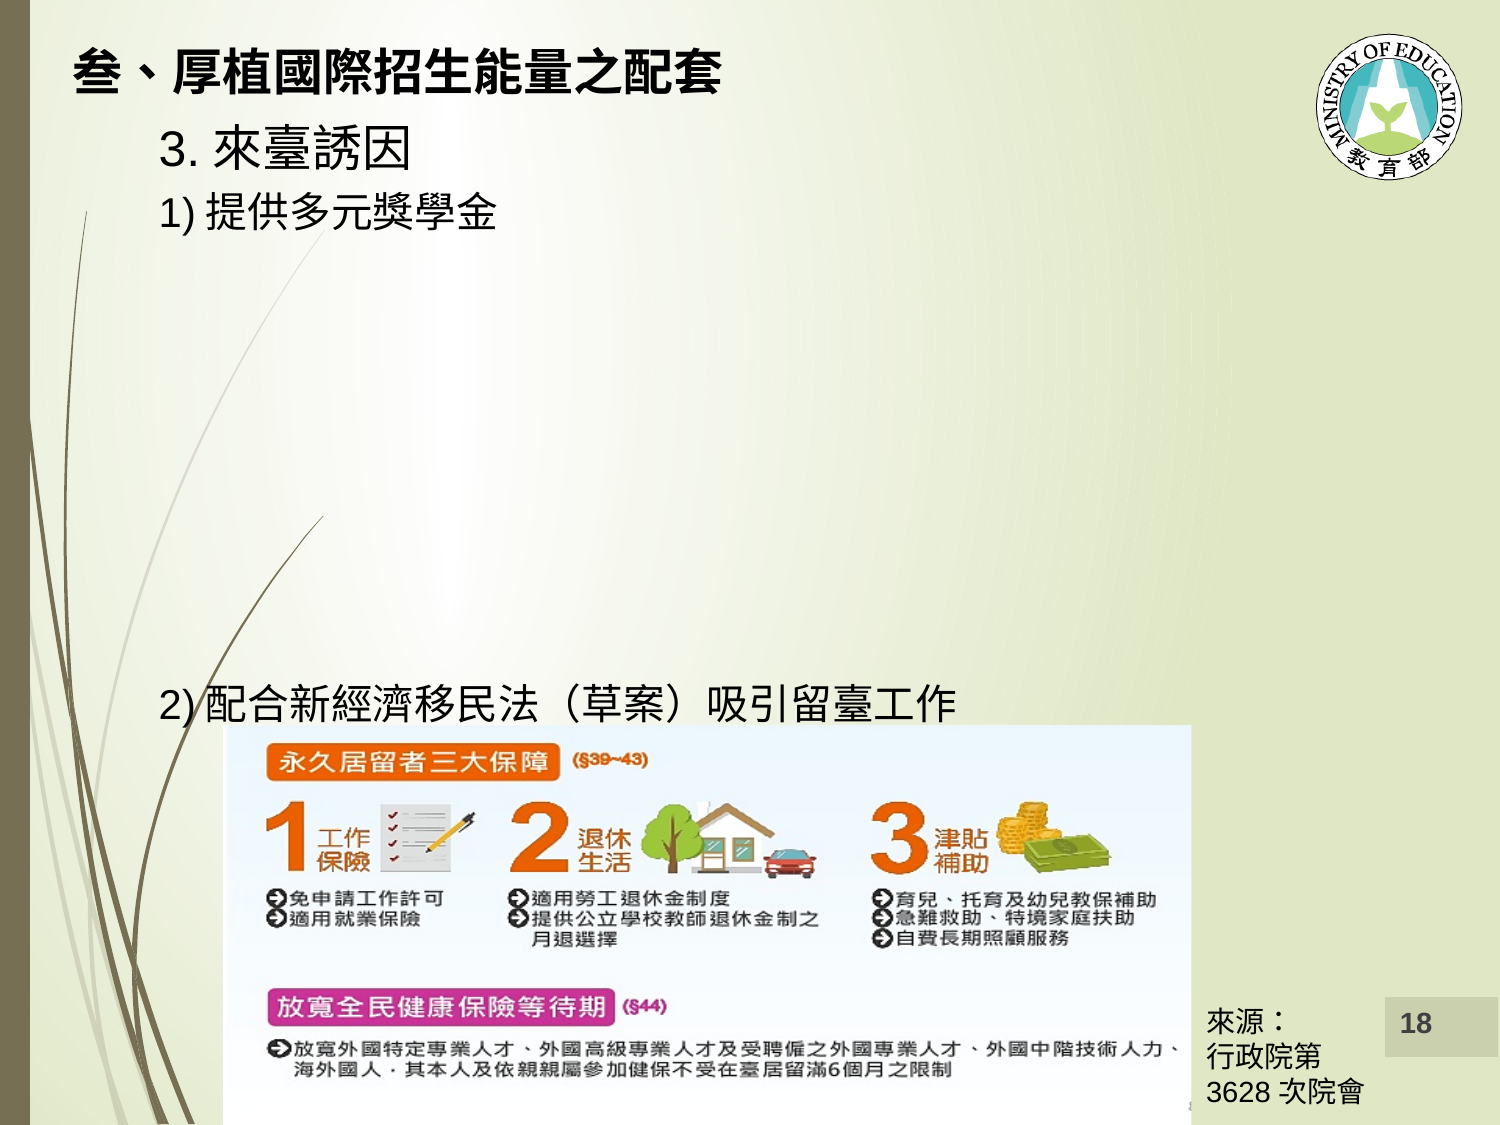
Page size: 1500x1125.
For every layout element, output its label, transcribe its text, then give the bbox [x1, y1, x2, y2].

picture [223, 735, 1192, 1125]
text_box 1)提供多元獎學金 [143, 178, 1324, 244]
text_box 來源： 行政院第3628次院會 [1191, 996, 1397, 1117]
text_box 3.來臺誘因 [143, 109, 1305, 178]
text_box 2)配合新經濟移民法（草案）吸引留臺工作 [143, 670, 1324, 735]
slide_number <編號> [1397, 997, 1499, 1057]
picture [1305, 30, 1469, 184]
text_box 叁、厚植國際招生能量之配套 [58, 33, 1156, 109]
